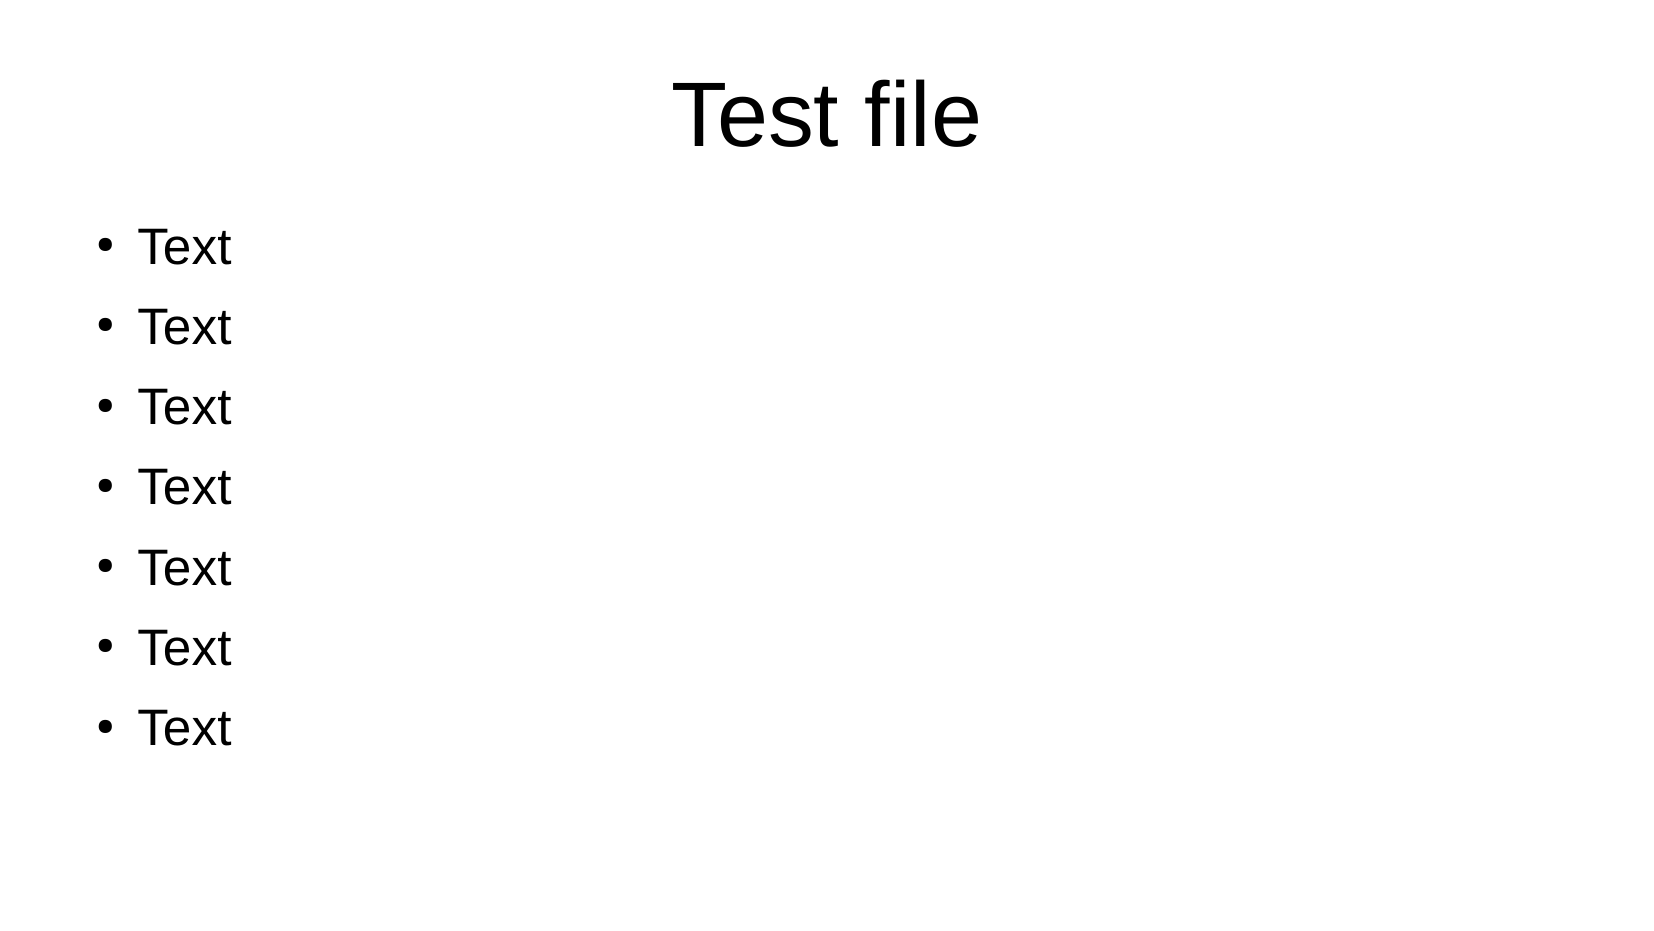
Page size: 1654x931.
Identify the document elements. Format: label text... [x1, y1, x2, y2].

title Test file [82, 37, 1571, 193]
list Text Text Text Text Text Text Text [82, 217, 1571, 758]
